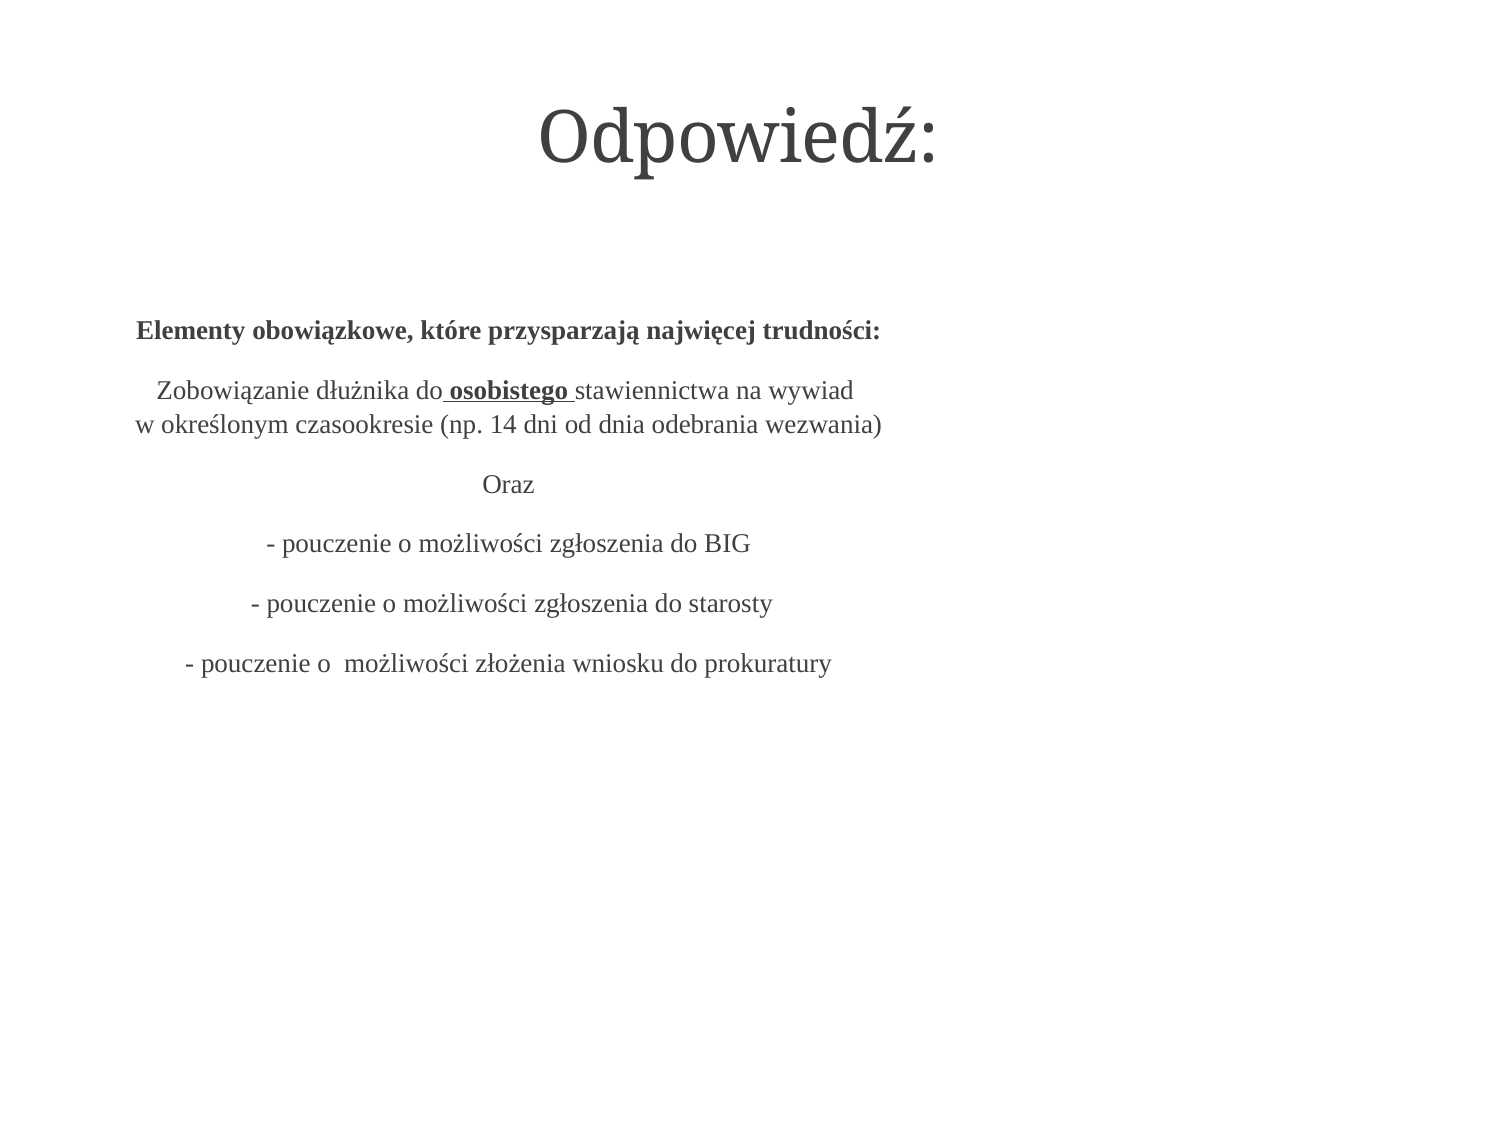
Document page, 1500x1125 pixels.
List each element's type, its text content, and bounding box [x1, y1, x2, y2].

title Odpowiedź: [151, 94, 1326, 185]
list Elementy obowiązkowe, które przysparzają najwięcej trudności: Zobowiązanie dłużnika do osobistego stawiennictwa na wywiad w określonym czasookresie (np. 14 dni od dnia odebrania wezwania) Oraz - pouczenie o możliwości zgłoszenia do BIG - pouczenie o możliwości zgłoszenia do starosty - pouczenie o możliwości złożenia wniosku do prokuratury [135, 302, 1373, 963]
